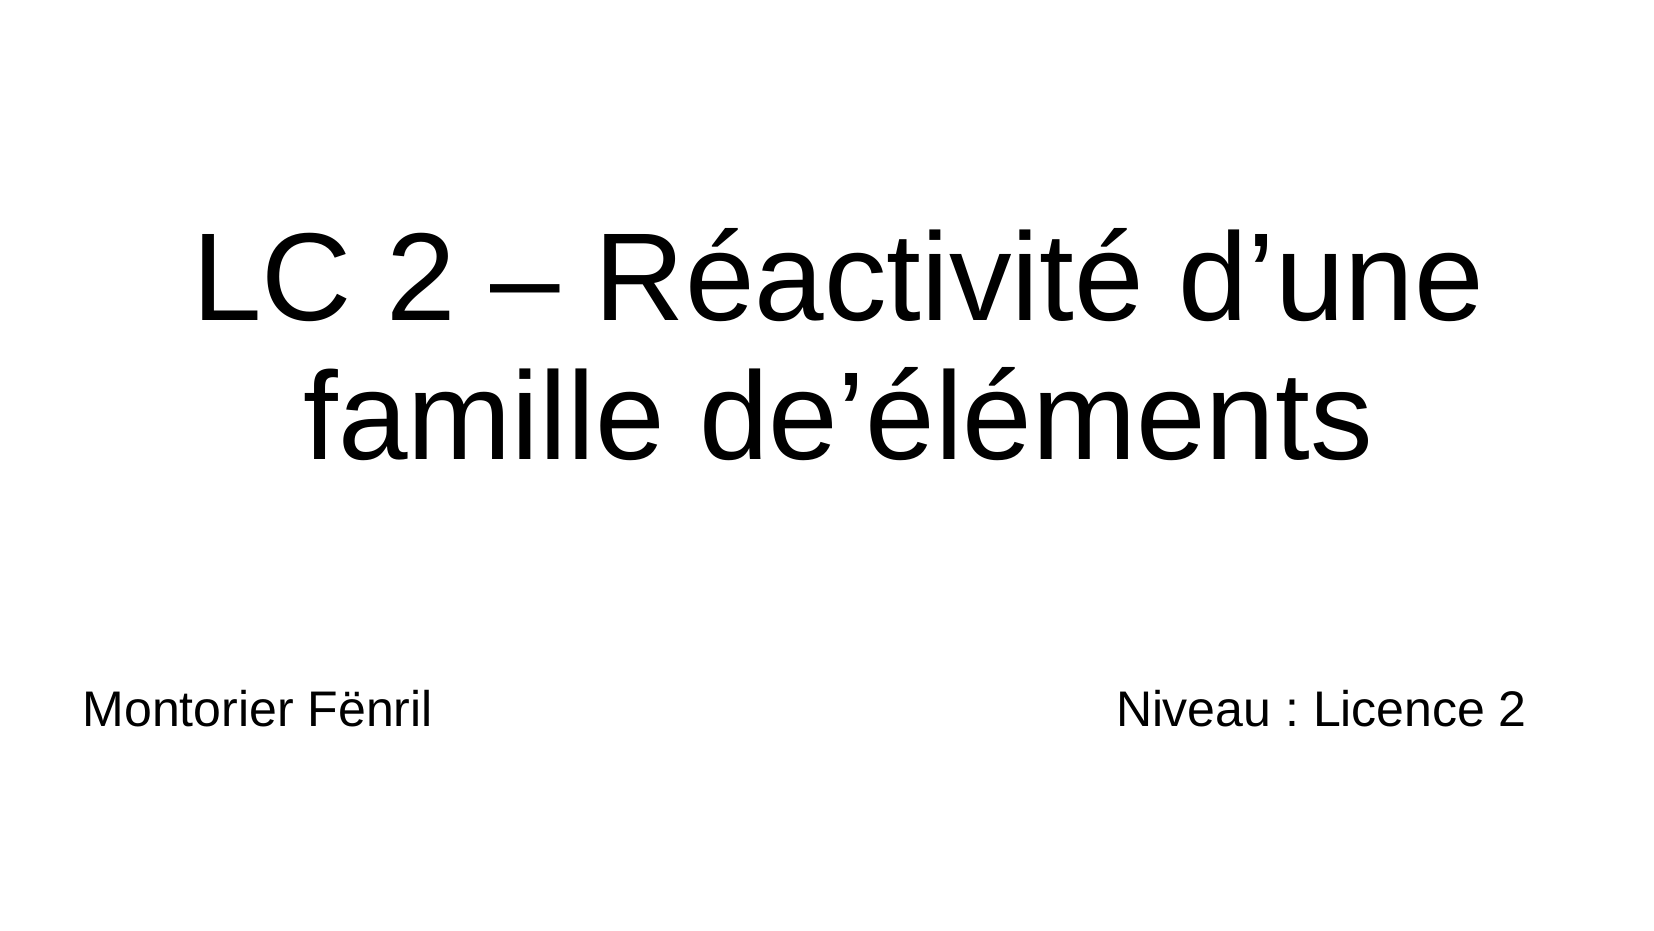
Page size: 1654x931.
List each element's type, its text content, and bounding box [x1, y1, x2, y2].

title LC 2 – Réactivité d’une famille de’éléments [94, 136, 1583, 557]
subtitle Montorier Fënril Niveau : Licence 2 [82, 661, 1571, 758]
